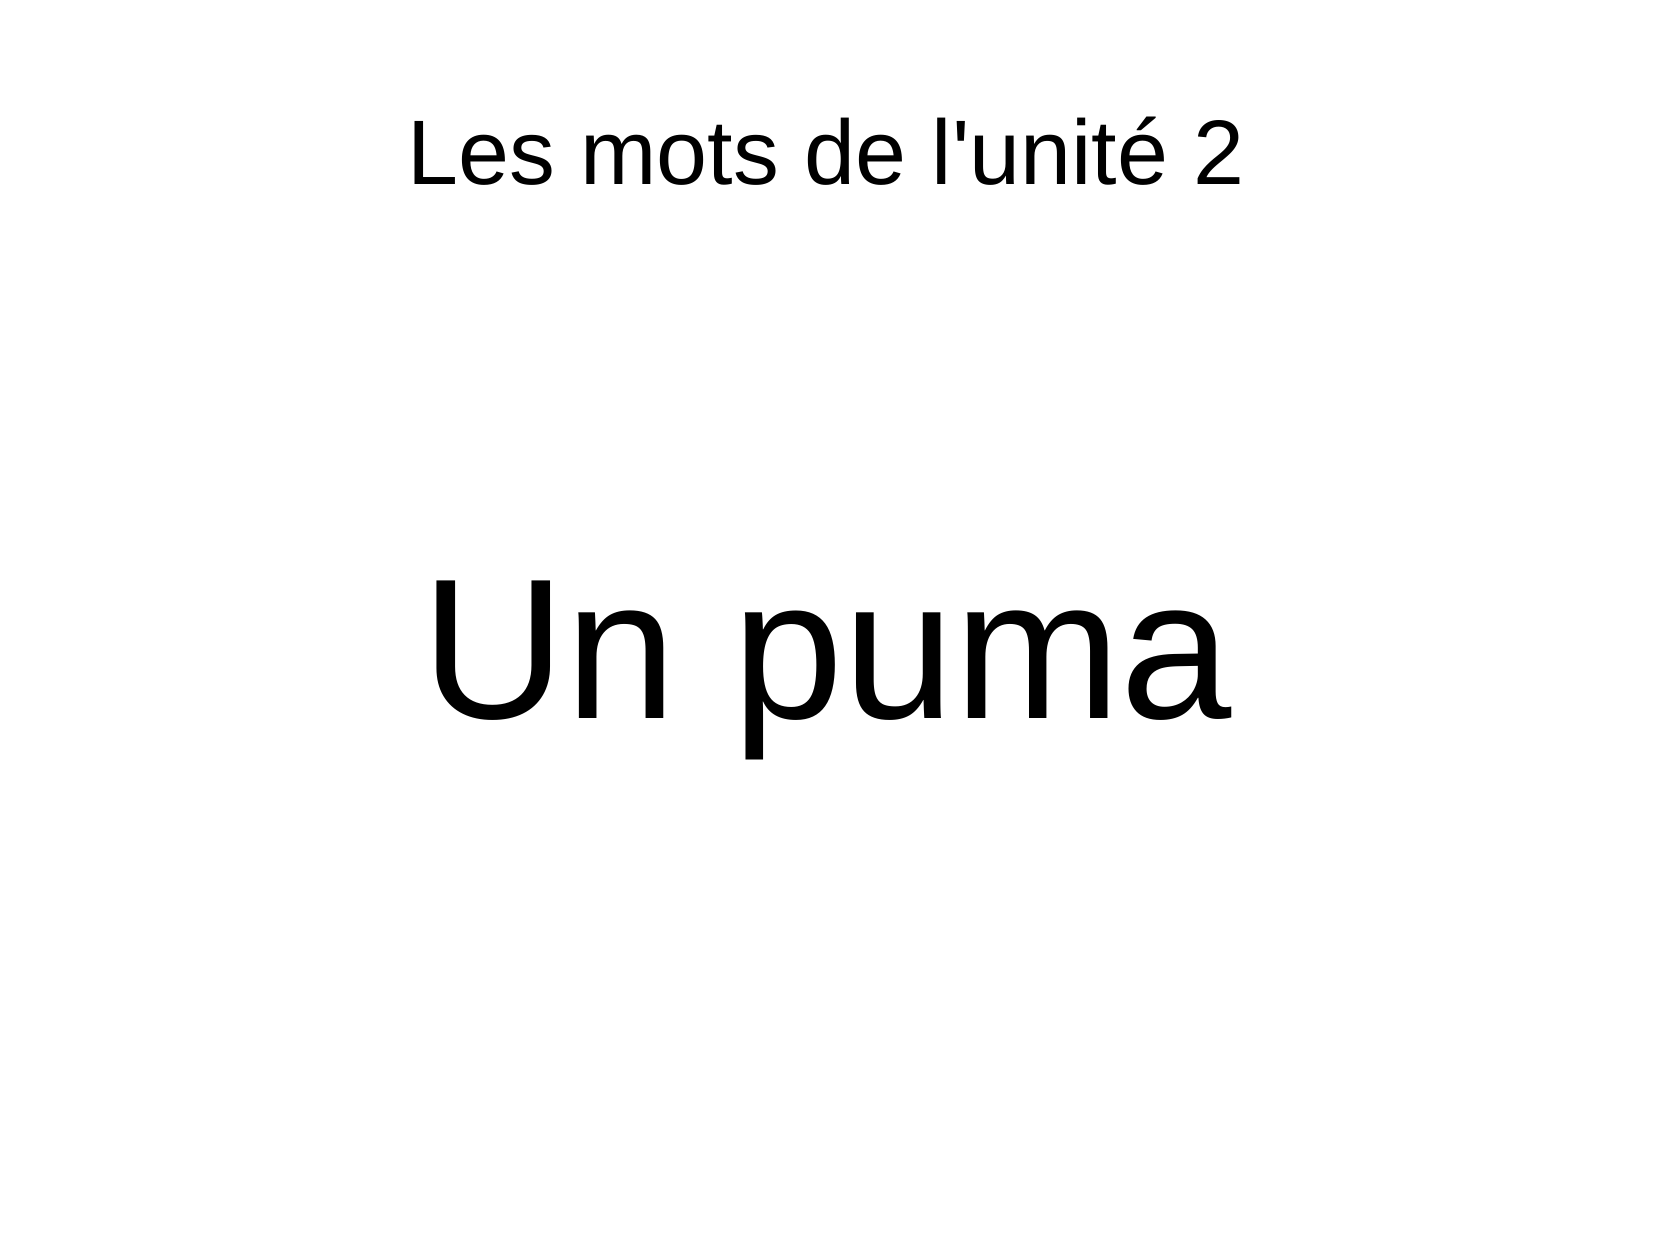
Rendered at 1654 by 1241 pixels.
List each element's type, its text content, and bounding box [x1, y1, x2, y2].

title Les mots de l'unité 2 [82, 49, 1571, 257]
subtitle Un puma [82, 290, 1571, 1010]
